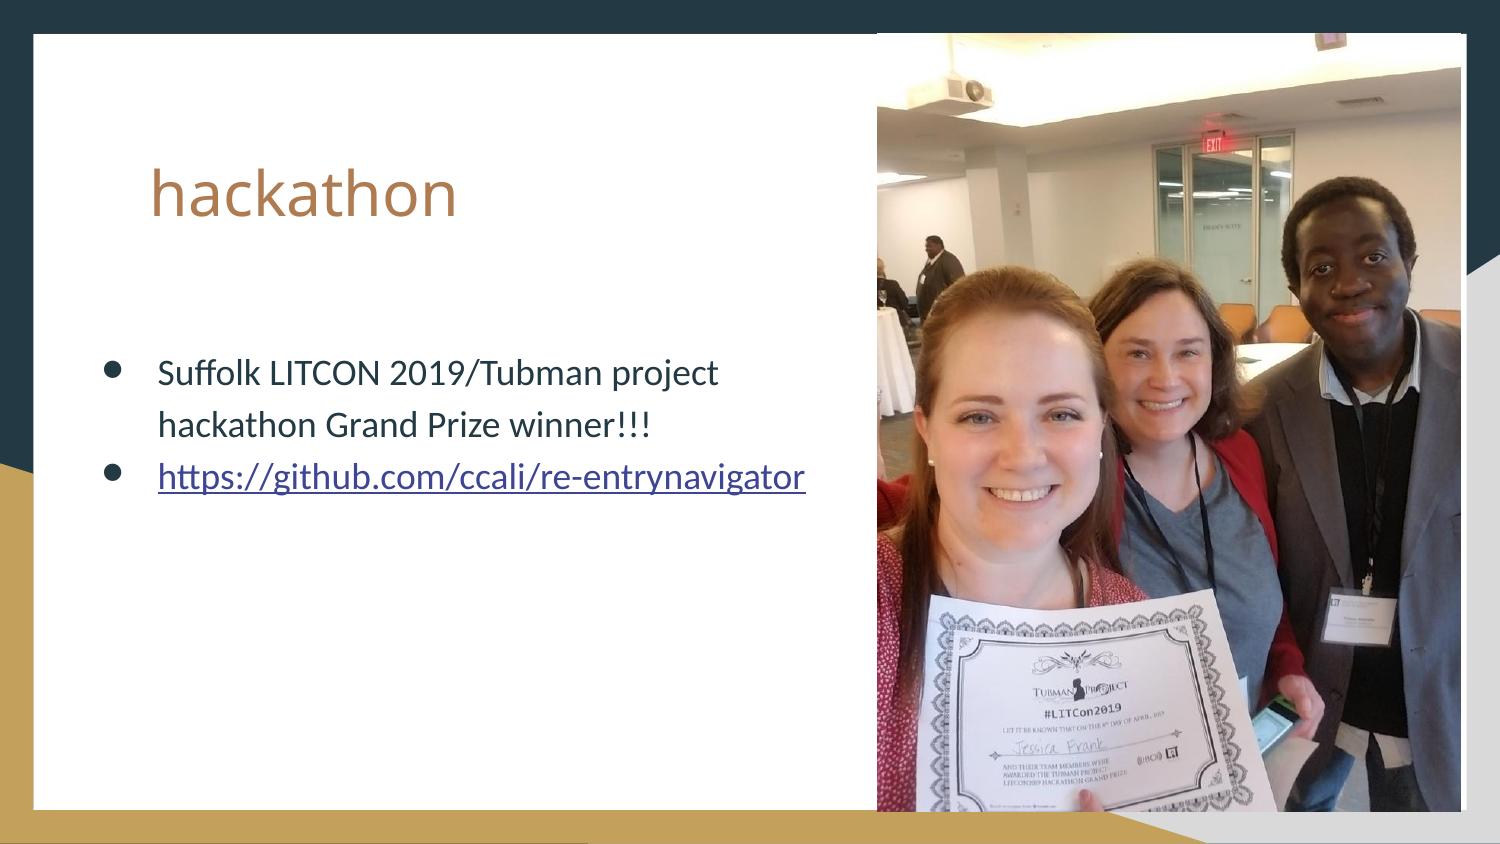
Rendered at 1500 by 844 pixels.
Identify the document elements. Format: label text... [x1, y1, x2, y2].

list Suffolk LITCON 2019/Tubman project hackathon Grand Prize winner!!! https://github.com/ccali/re-entrynavigator [67, 326, 877, 729]
title hackathon [134, 138, 877, 296]
picture [877, 33, 1461, 812]
